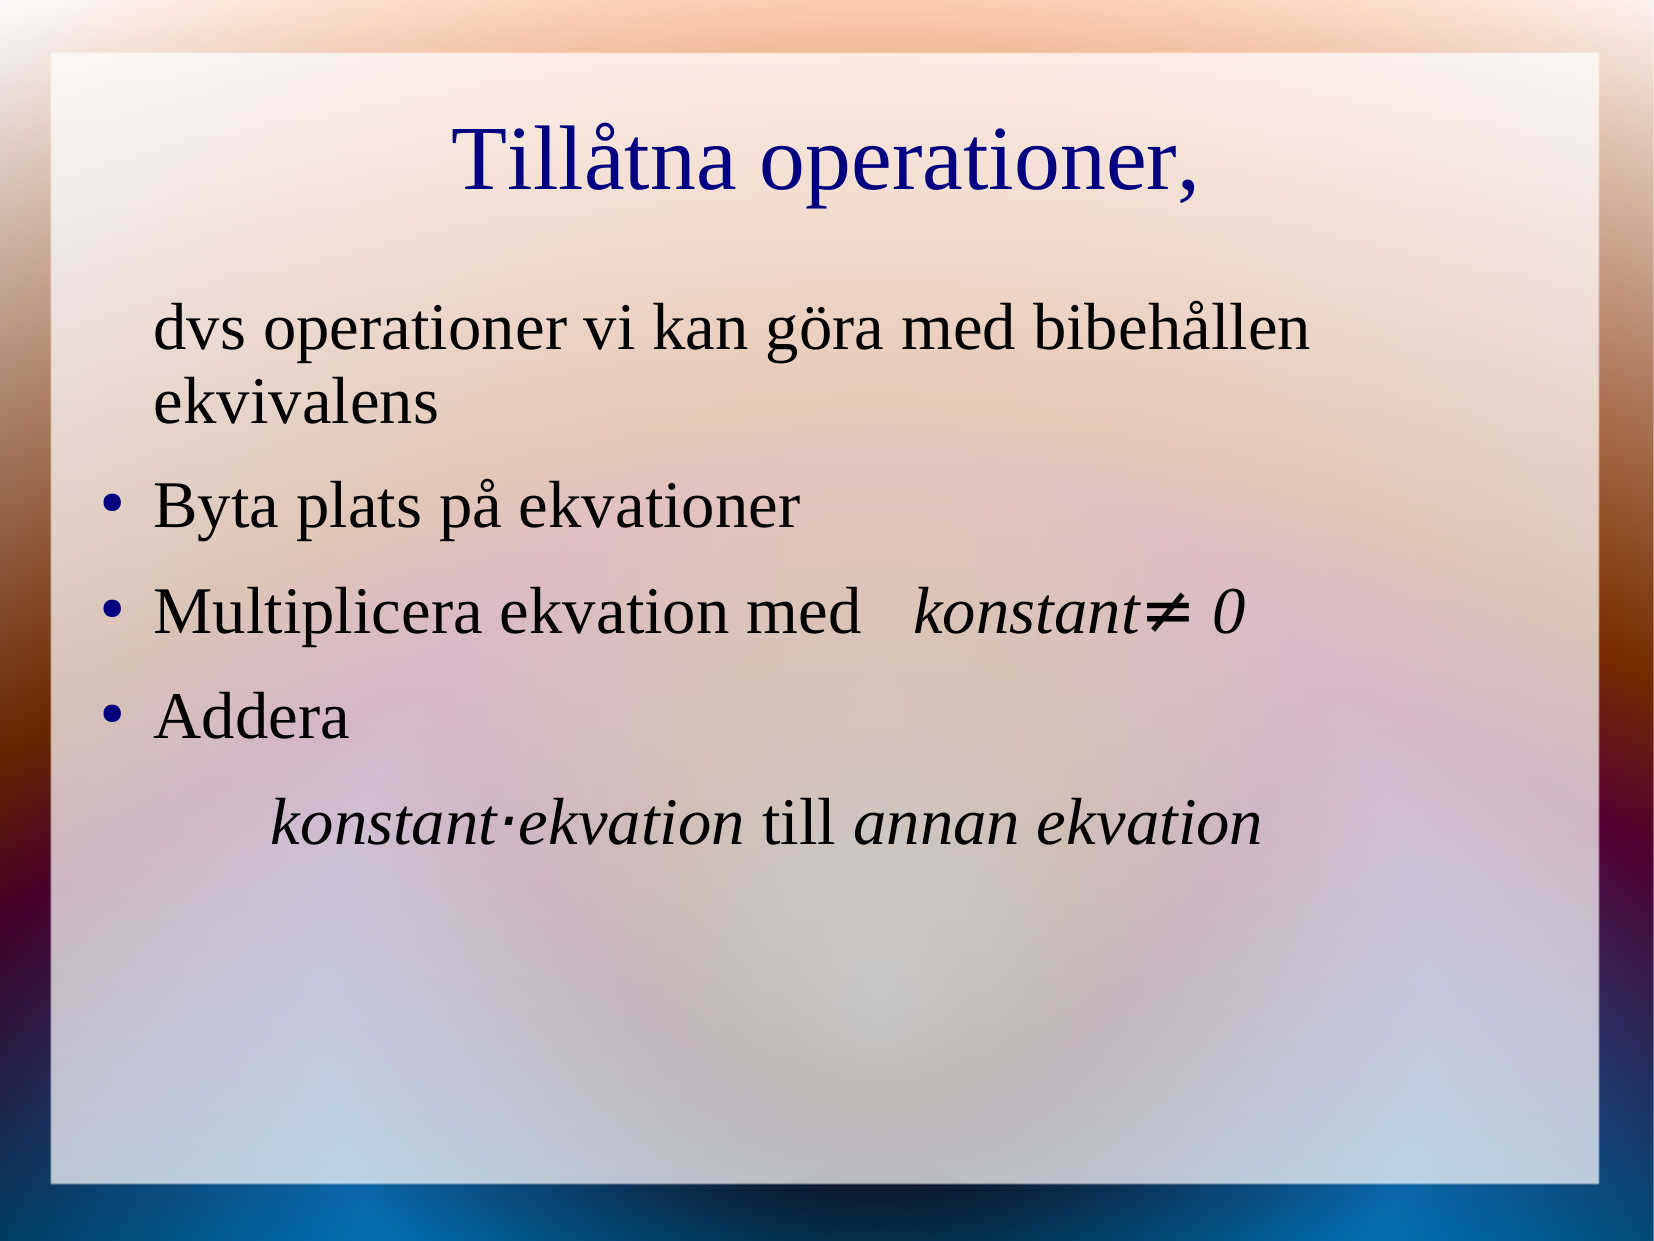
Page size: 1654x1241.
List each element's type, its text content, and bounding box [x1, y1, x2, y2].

picture [0, 0, 1654, 1241]
list dvs operationer vi kan göra med bibehållen ekvivalens Byta plats på ekvationer Multiplicera ekvation med konstant≠ 0 Addera konstant·ekvation till annan ekvation [82, 290, 1571, 1019]
title Tillåtna operationer, [82, 62, 1571, 256]
